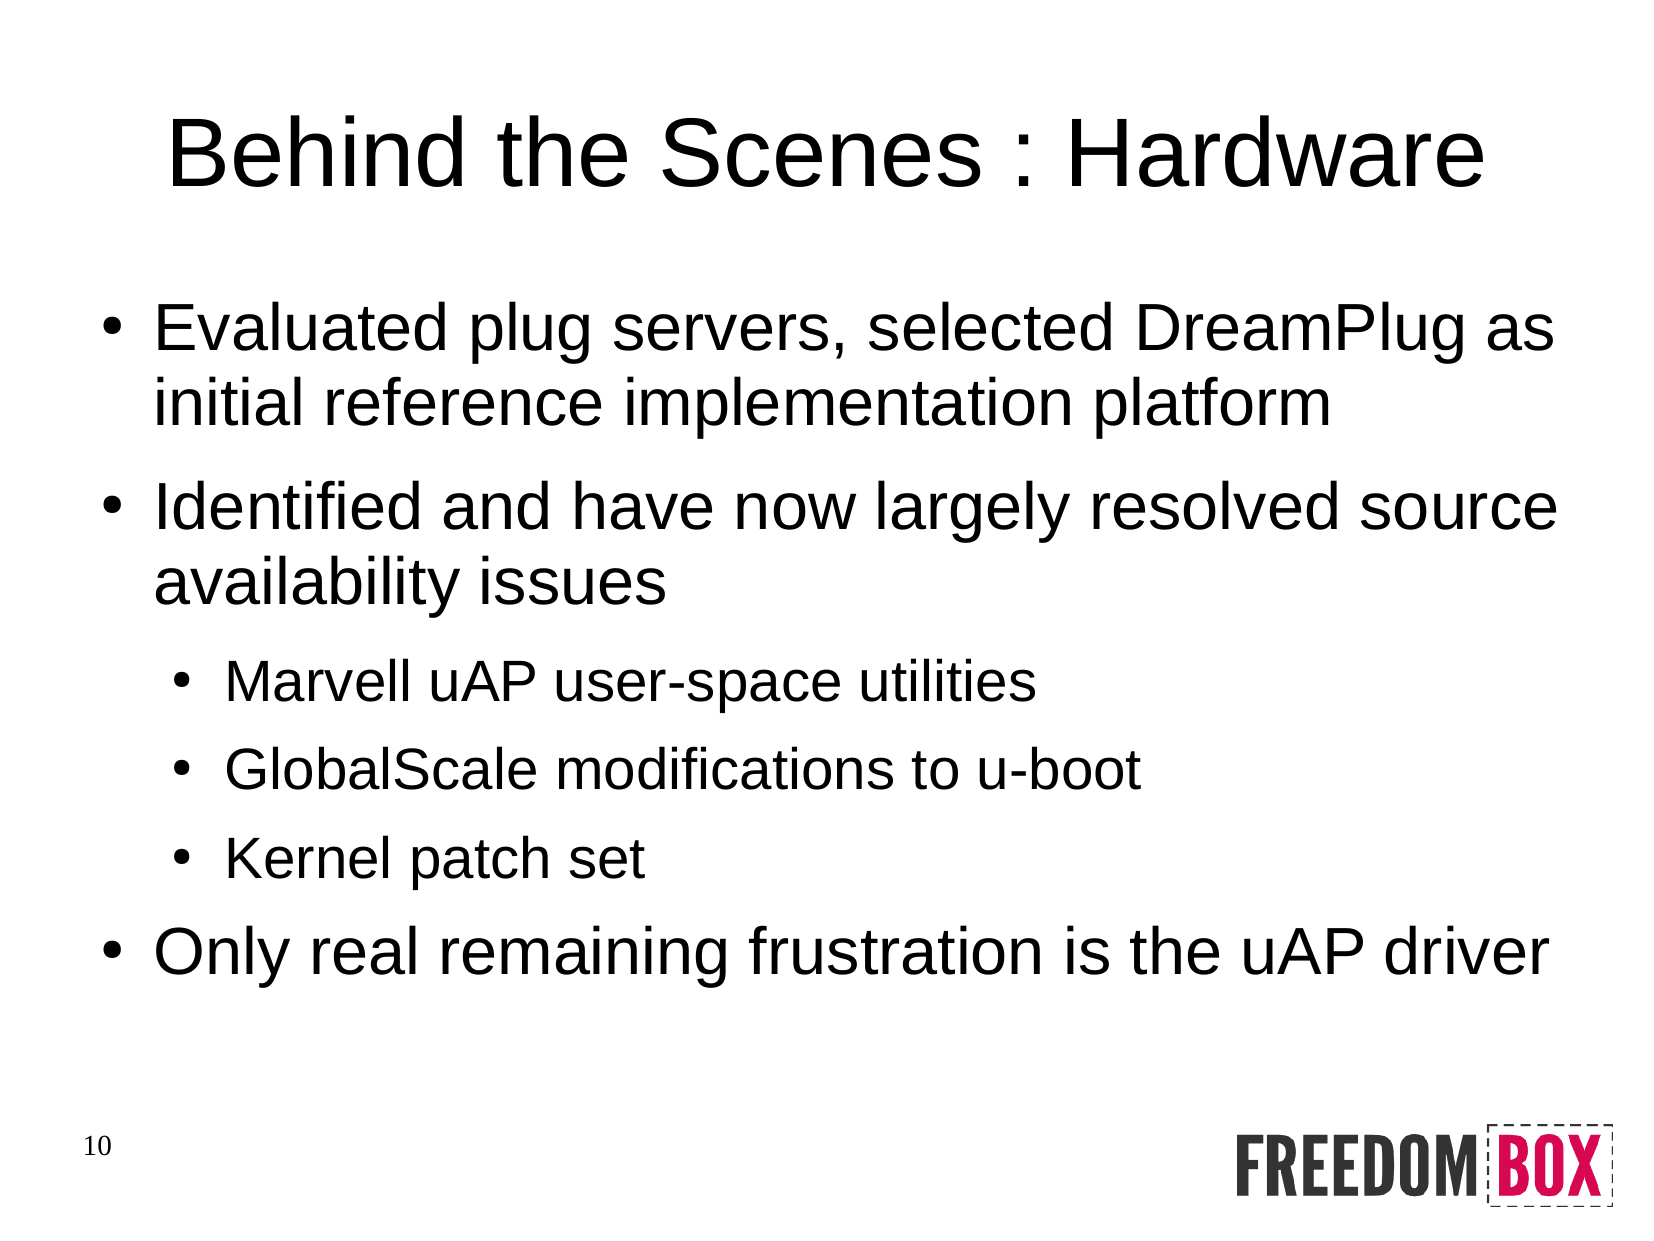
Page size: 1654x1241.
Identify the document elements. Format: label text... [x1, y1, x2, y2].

picture [1237, 1124, 1613, 1207]
title Behind the Scenes : Hardware [82, 49, 1571, 257]
list Evaluated plug servers, selected DreamPlug as initial reference implementation platform Identified and have now largely resolved source availability issues Marvell uAP user-space utilities GlobalScale modifications to u-boot Kernel patch set Only real remaining frustration is the uAP driver [82, 290, 1571, 1109]
